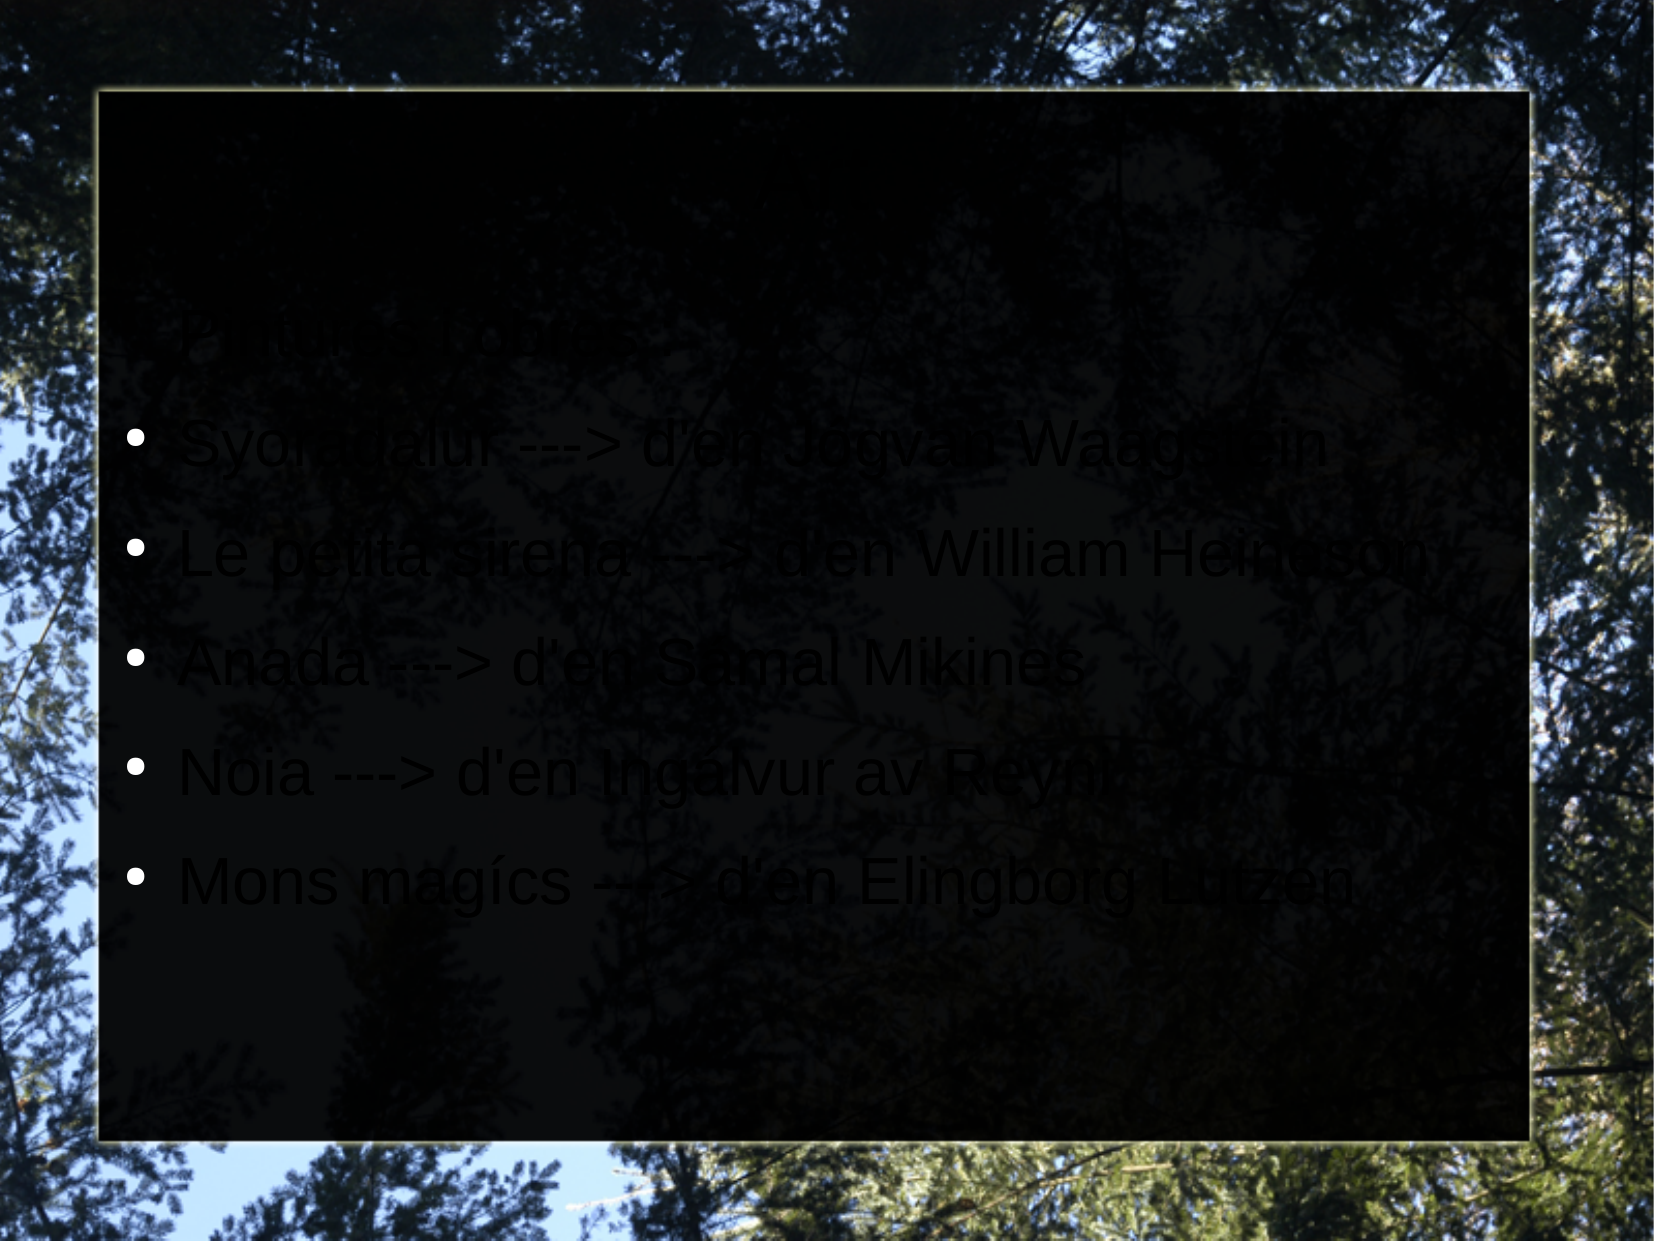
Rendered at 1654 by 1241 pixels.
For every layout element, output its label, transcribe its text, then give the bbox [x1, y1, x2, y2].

list Pintures i obres : Syoradalur ---> d'en Jógvan Waagstein Le petita sirena ---> d'en William Heineson Anada ---> d'en Sámal Mikines Noia ---> d'en Ingálvur av Reyni Mons magícs ---> d'en Elingborg Lutzen [88, 290, 1536, 1010]
title Art [88, 88, 1536, 257]
